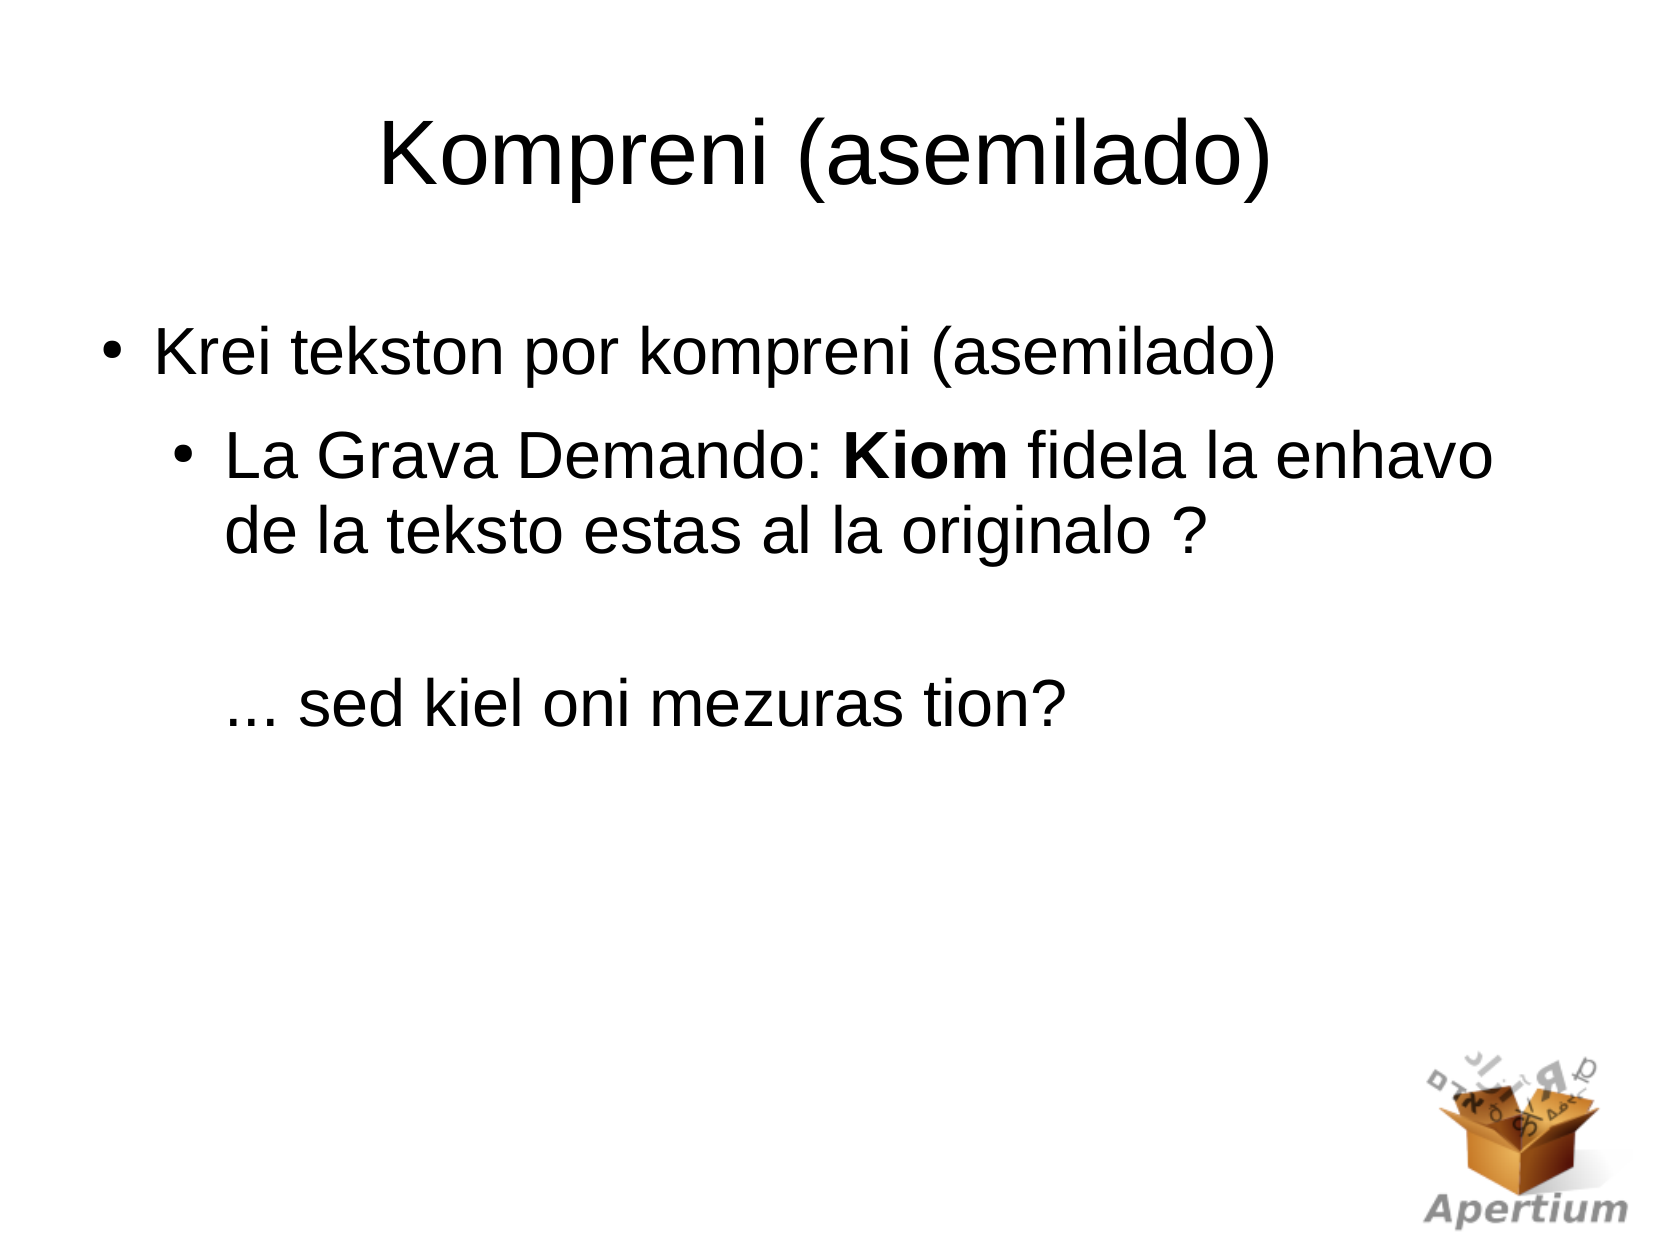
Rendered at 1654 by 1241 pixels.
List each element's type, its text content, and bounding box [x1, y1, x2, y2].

picture [1417, 1033, 1633, 1241]
title Kompreni (asemilado) [82, 56, 1571, 250]
list Krei tekston por kompreni (asemilado) La Grava Demando: Kiom fidela la enhavo de la teksto estas al la originalo ? ... sed kiel oni mezuras tion? [82, 313, 1571, 1133]
